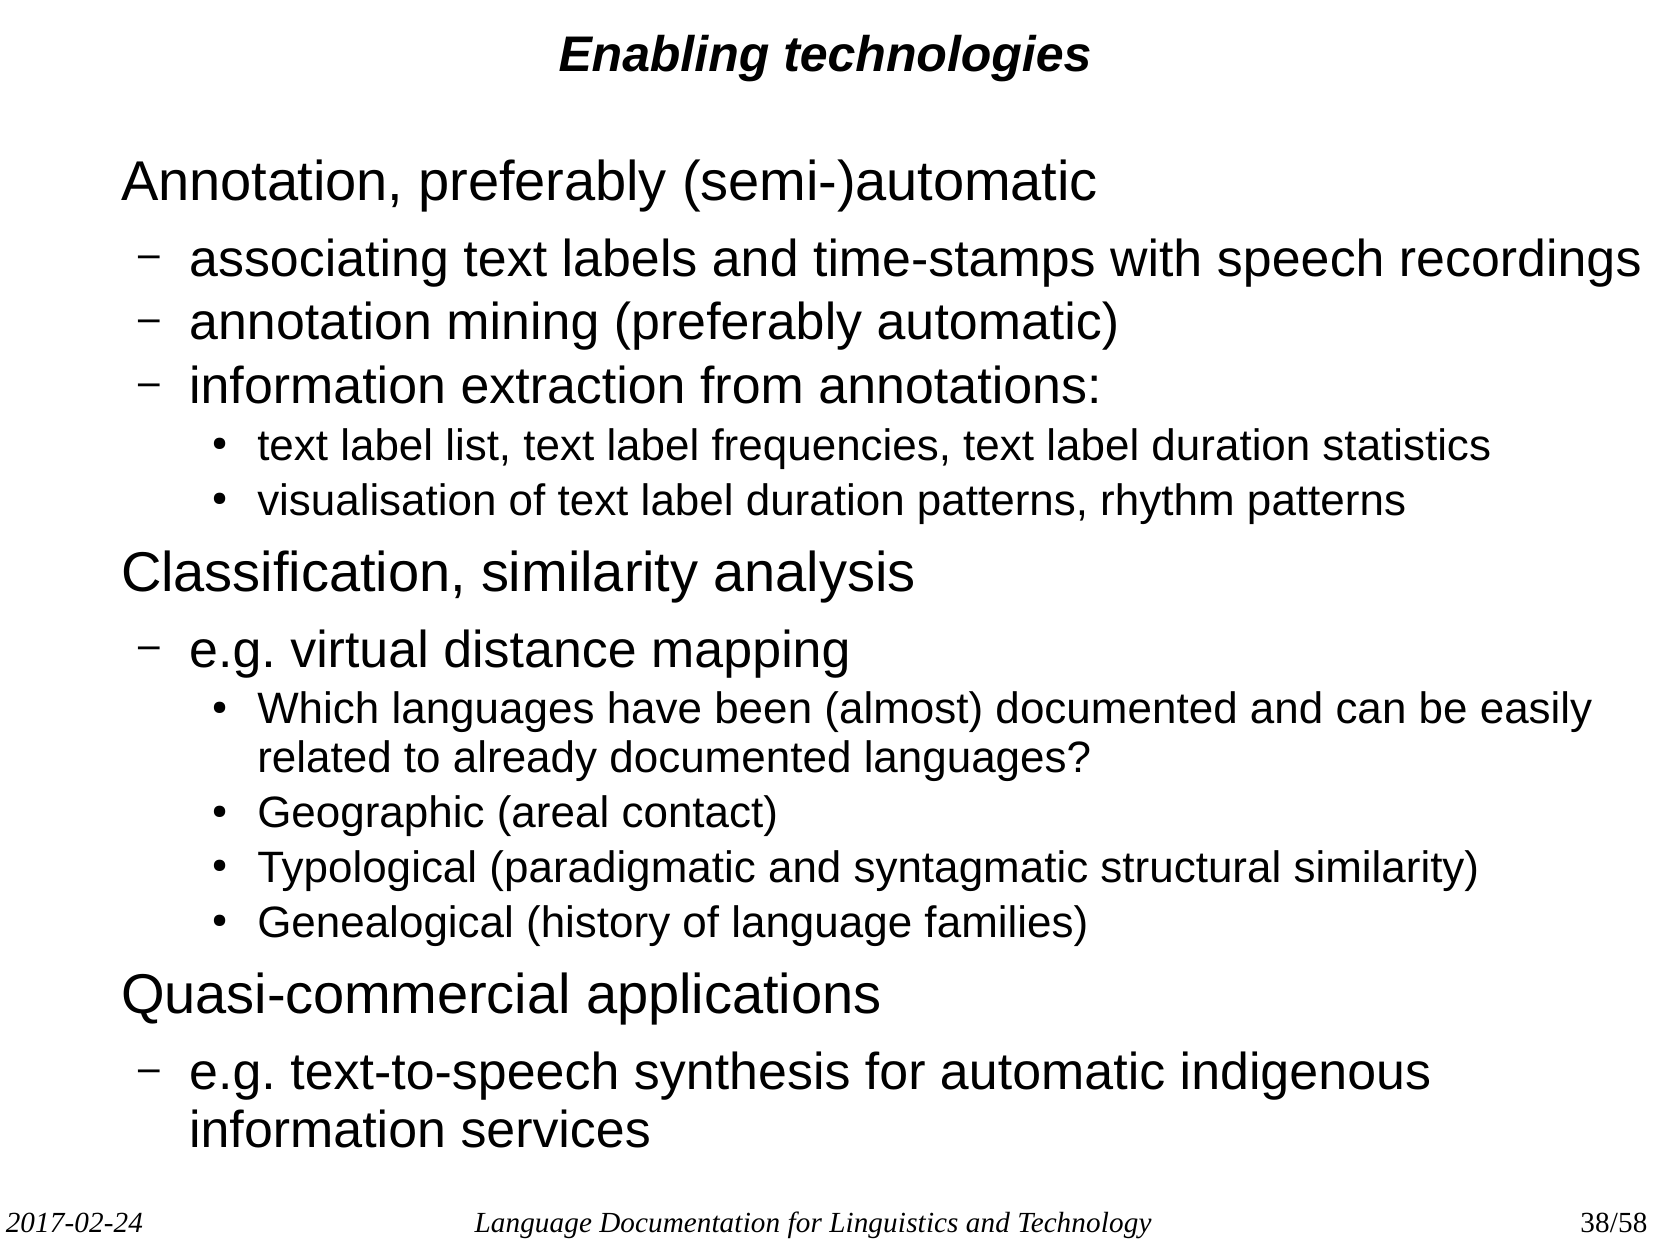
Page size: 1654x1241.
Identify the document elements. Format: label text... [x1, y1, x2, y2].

list Annotation, preferably (semi-)automatic associating text labels and time-stamps with speech recordings annotation mining (preferably automatic) information extraction from annotations: text label list, text label frequencies, text label duration statistics visualisation of text label duration patterns, rhythm patterns Classification, similarity analysis e.g. virtual distance mapping Which languages have been (almost) documented and can be easily related to already documented languages? Geographic (areal contact) Typological (paradigmatic and syntagmatic structural similarity) Genealogical (history of language families) Quasi-commercial applications e.g. text-to-speech synthesis for automatic indigenous information services [53, 150, 1651, 1193]
title Enabling technologies [0, 2, 1654, 106]
